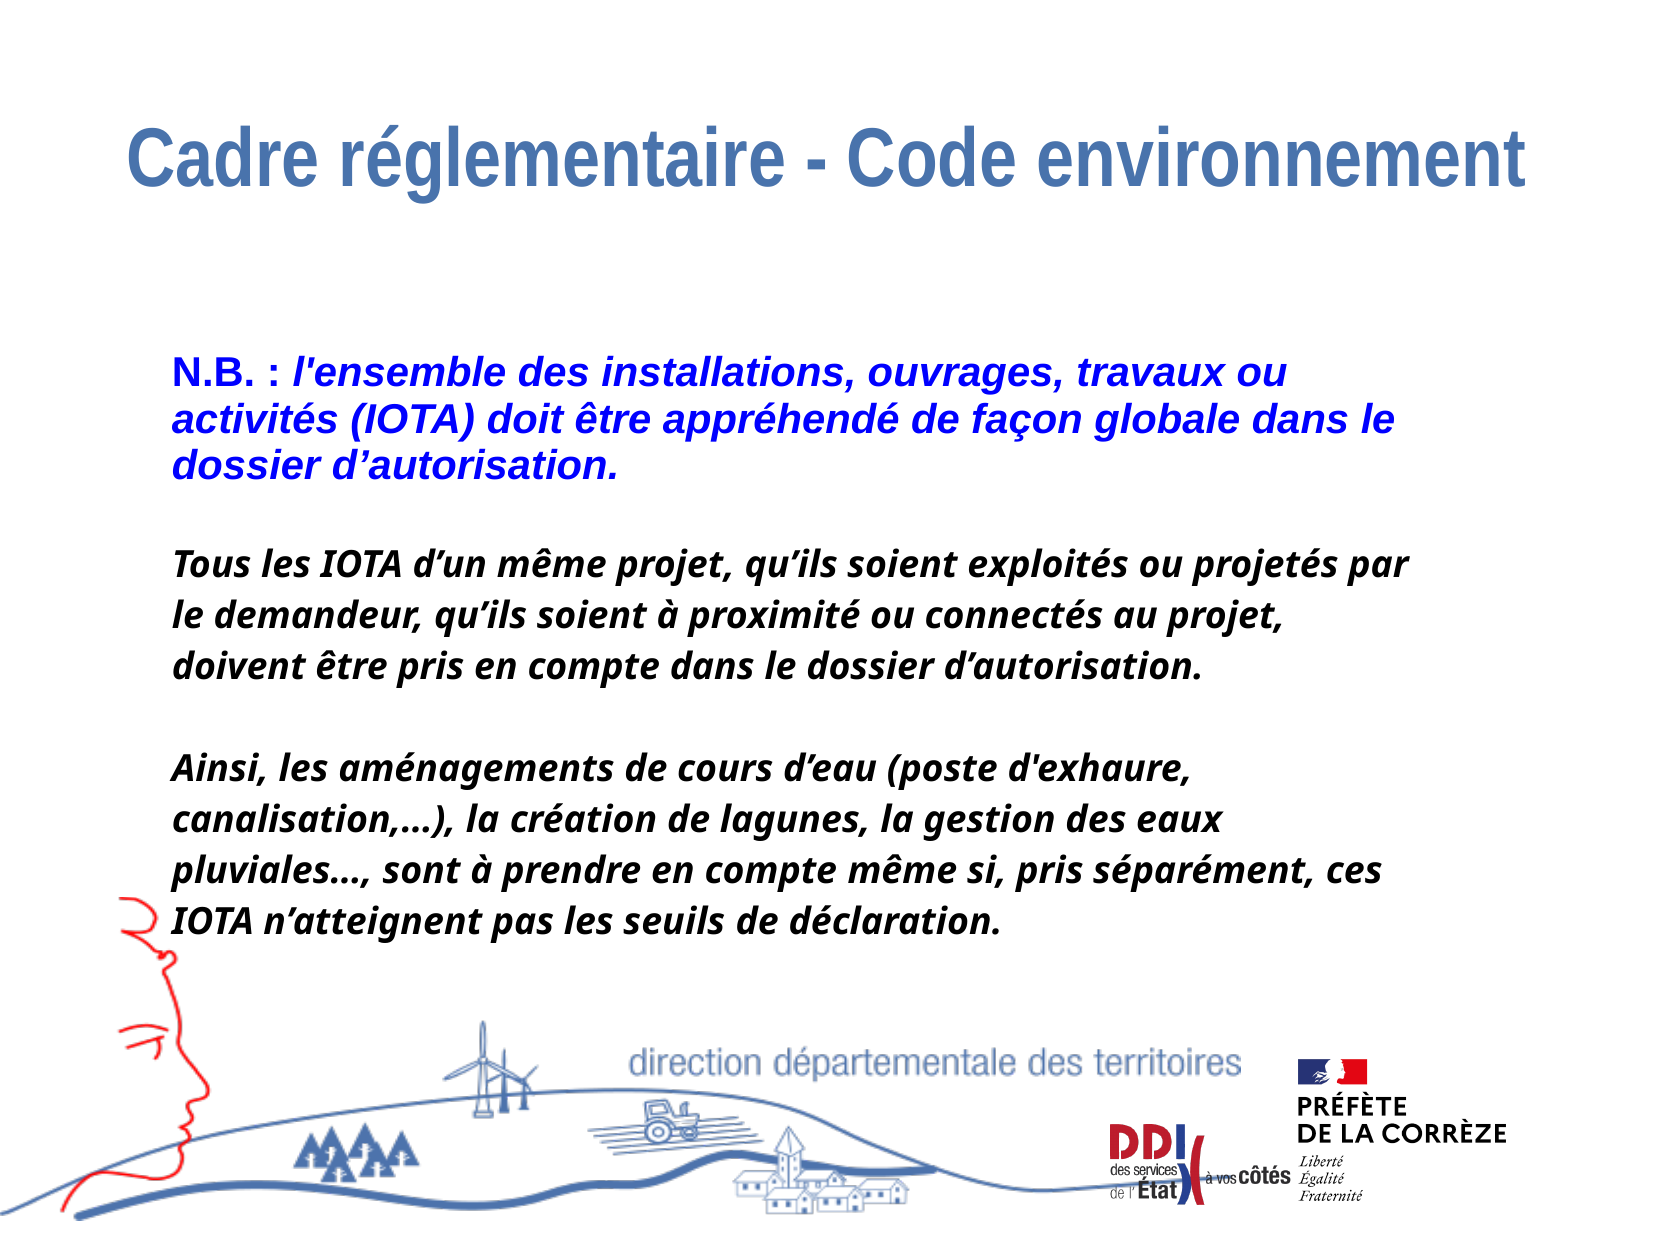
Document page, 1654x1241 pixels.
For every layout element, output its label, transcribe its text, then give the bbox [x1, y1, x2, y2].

text_box N.B. : l'ensemble des installations, ouvrages, travaux ou activités (IOTA) doit être appréhendé de façon globale dans le dossier d’autorisation. Tous les IOTA d’un même projet, qu’ils soient exploités ou projetés par le demandeur, qu’ils soient à proximité ou connectés au projet, doivent être pris en compte dans le dossier d’autorisation. Ainsi, les aménagements de cours d’eau (poste d'exhaure, canalisation,…), la création de lagunes, la gestion des eaux pluviales…, sont à prendre en compte même si, pris séparément, ces IOTA n’atteignent pas les seuils de déclaration. [157, 341, 1433, 922]
picture [867, 922, 875, 930]
picture [499, 922, 506, 930]
picture [385, 922, 392, 930]
picture [521, 922, 529, 930]
picture [905, 922, 913, 930]
picture [194, 922, 206, 930]
picture [670, 922, 677, 930]
title Cadre réglementaire - Code environnement [82, 49, 1571, 257]
picture [1298, 1059, 1506, 1201]
picture [954, 922, 962, 930]
picture [299, 922, 307, 930]
picture [0, 897, 1291, 1221]
picture [795, 922, 802, 930]
picture [742, 922, 749, 930]
